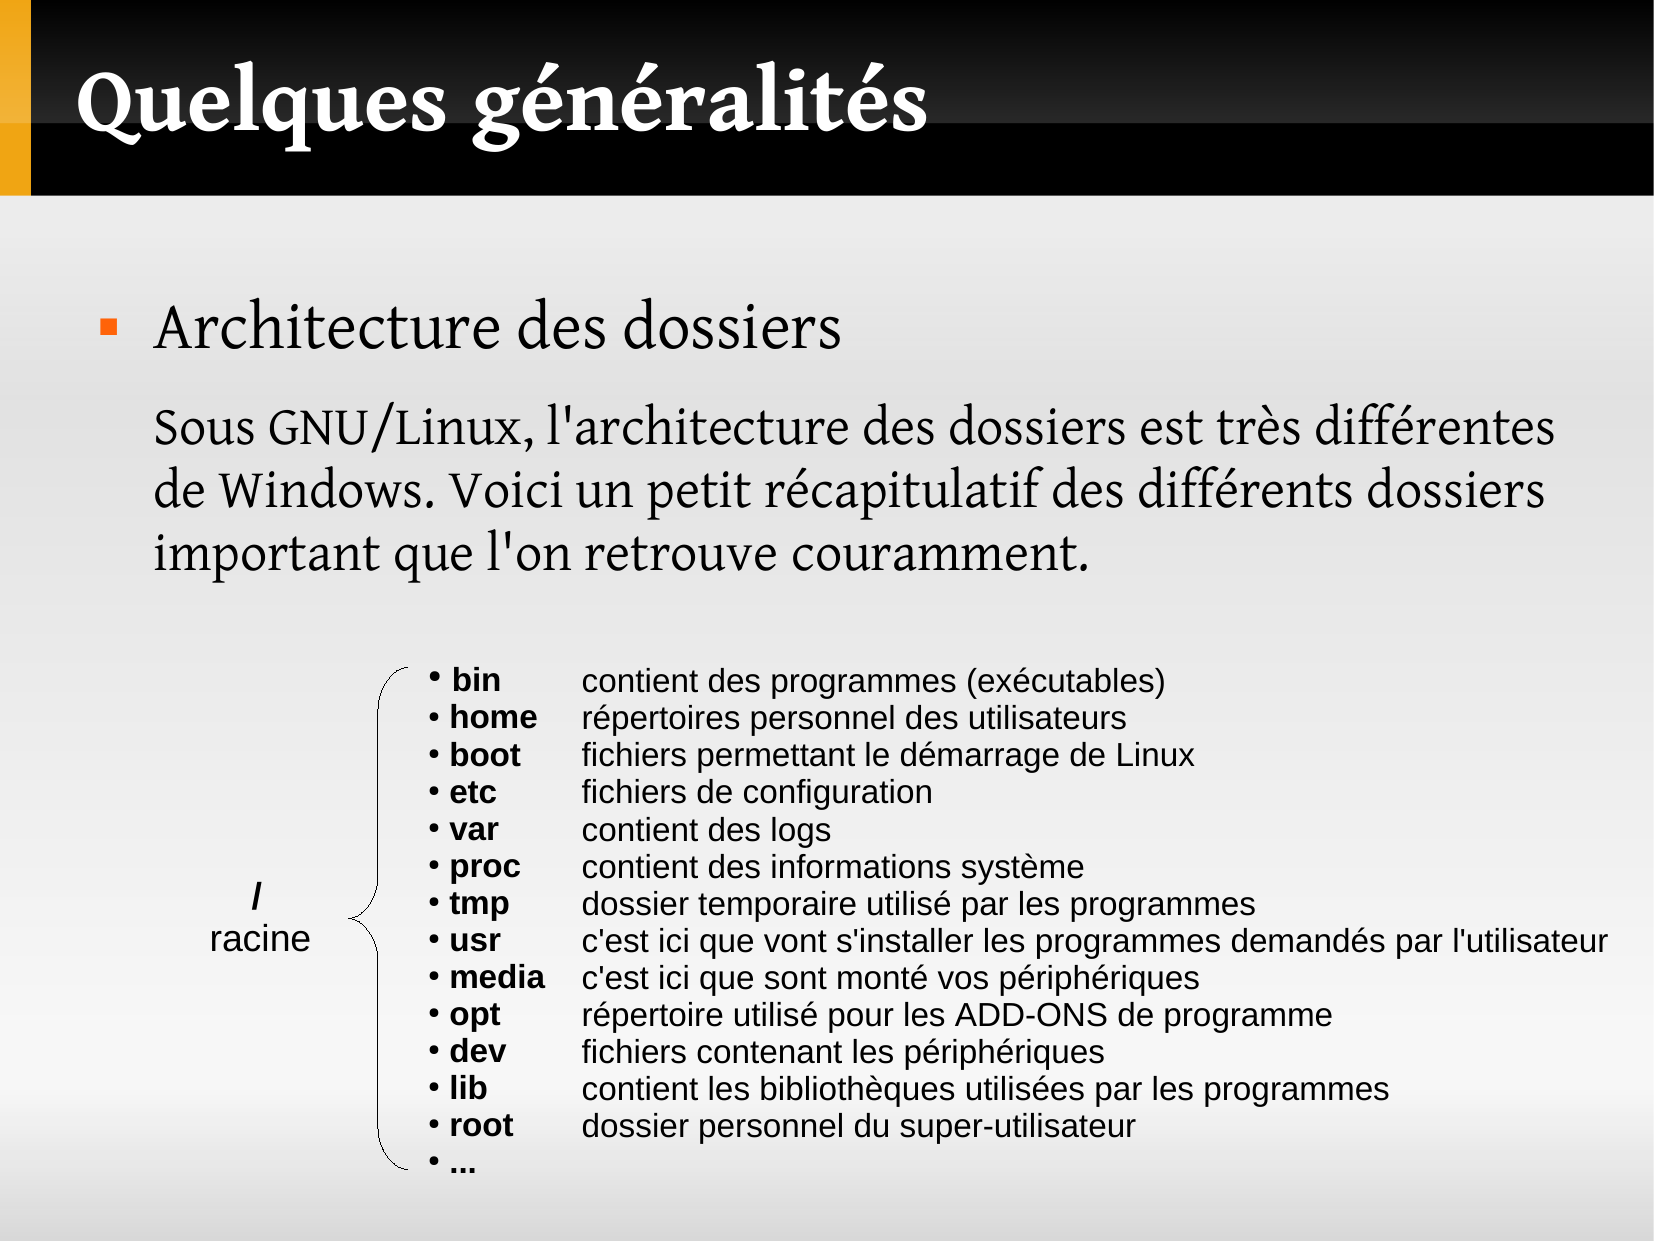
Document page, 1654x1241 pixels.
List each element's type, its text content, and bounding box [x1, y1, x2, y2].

text_box / racine [194, 868, 343, 967]
text_box contient des programmes (exécutables) répertoires personnel des utilisateurs fichiers permettant le démarrage de Linux fichiers de configuration contient des logs contient des informations système dossier temporaire utilisé par les programmes c'est ici que vont s'installer les programmes demandés par l'utilisateur c'est ici que sont monté vos périphériques répertoire utilisé pour les ADD-ONS de programme fichiers contenant les périphériques contient les bibliothèques utilisées par les programmes dossier personnel du super-utilisateur [566, 655, 1630, 1152]
list Architecture des dossiers Sous GNU/Linux, l'architecture des dossiers est très différentes de Windows. Voici un petit récapitulatif des différents dossiers important que l'on retrouve couramment. [82, 290, 1571, 1094]
text_box bin home boot etc var proc tmp usr media opt dev lib root ... [413, 649, 591, 1225]
title Quelques généralités [76, 7, 1565, 200]
picture [0, 0, 1654, 1241]
